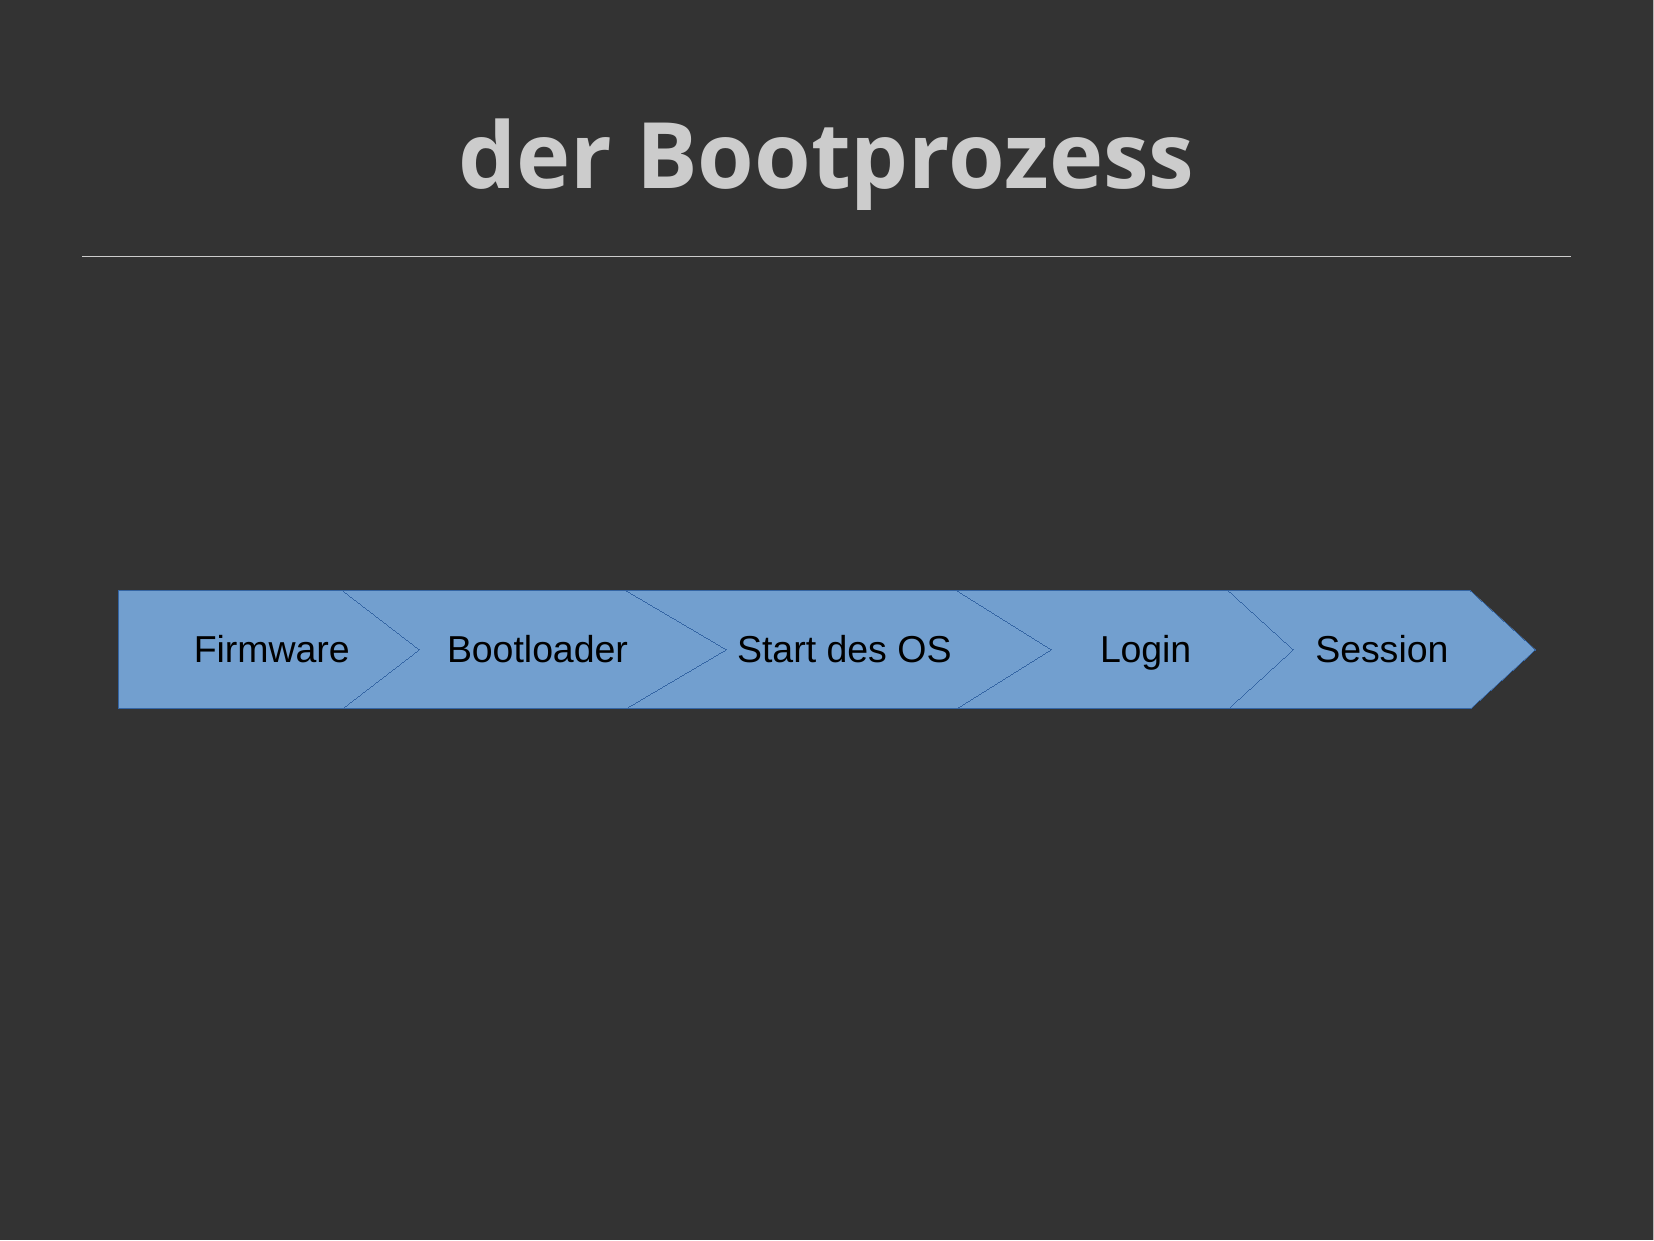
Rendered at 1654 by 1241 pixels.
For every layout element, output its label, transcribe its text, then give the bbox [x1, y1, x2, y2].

text_box Bootloader [342, 590, 725, 709]
text_box Start des OS [625, 590, 1050, 709]
text_box Session [1228, 590, 1536, 709]
title der Bootprozess [82, 49, 1571, 257]
text_box Firmware [118, 590, 418, 709]
text_box Login [956, 590, 1292, 709]
